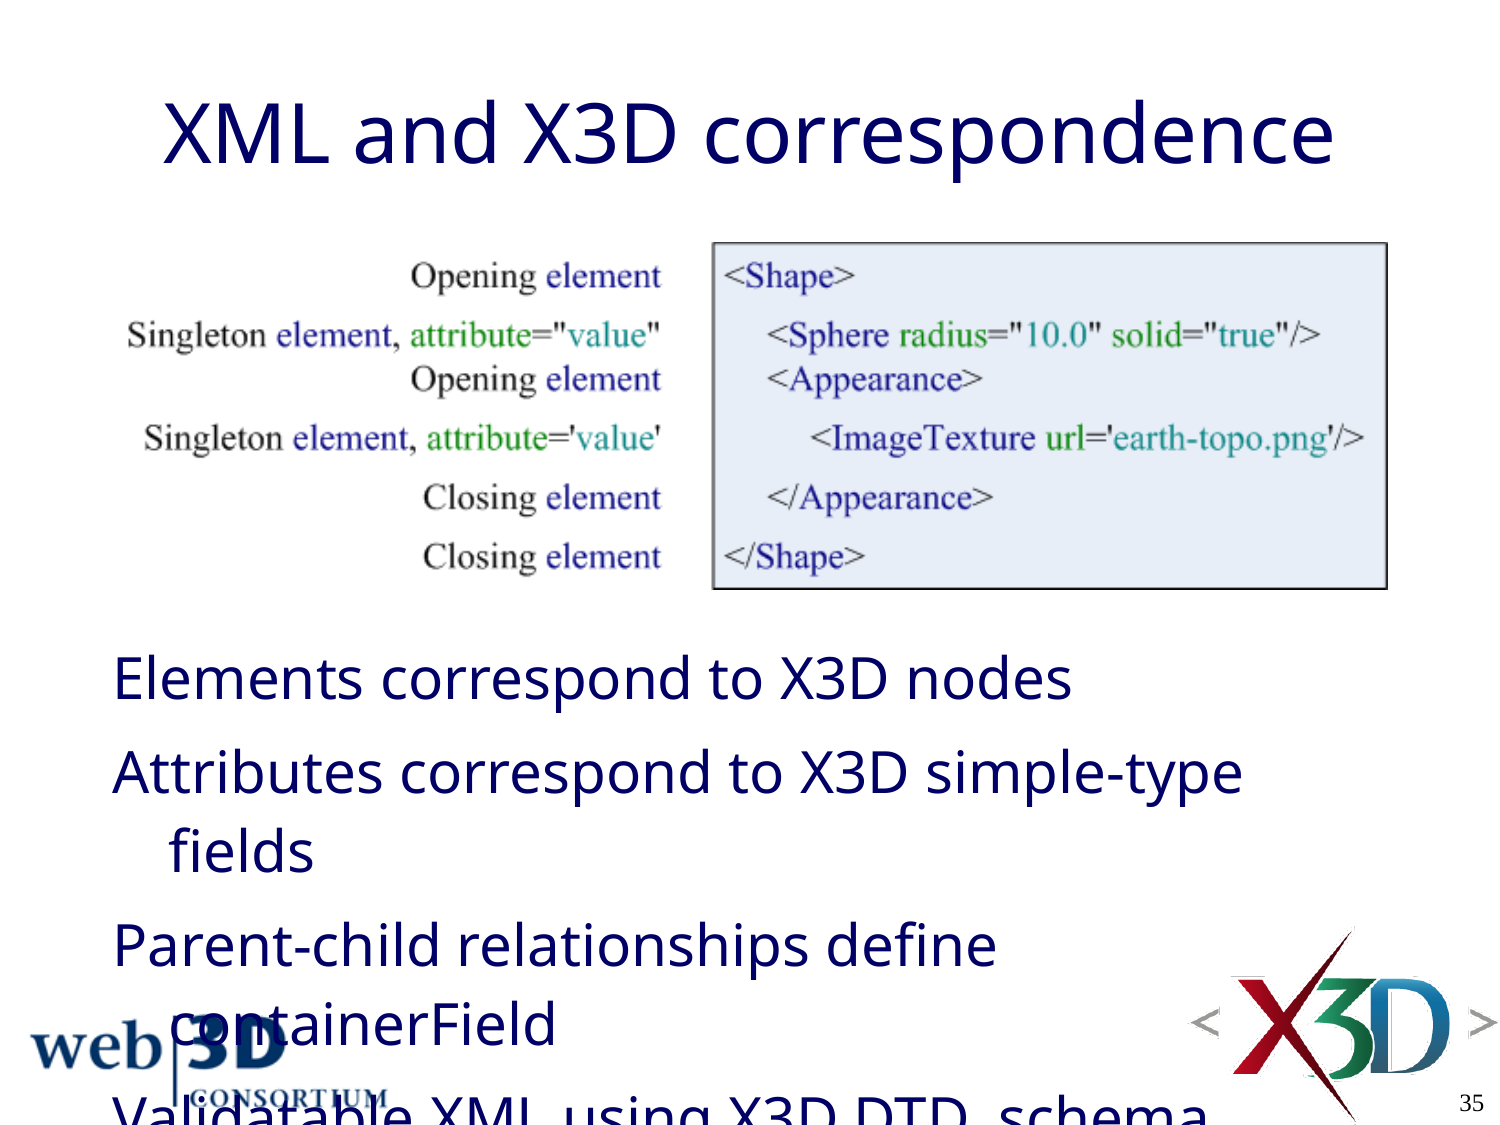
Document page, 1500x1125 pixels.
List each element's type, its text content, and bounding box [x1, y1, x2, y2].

picture [1187, 926, 1500, 1125]
picture [390, 1111, 405, 1118]
list Elements correspond to X3D nodes Attributes correspond to X3D simple-type fields Parent-child relationships define containerField Validatable XML using X3D DTD, schema [112, 637, 1388, 986]
picture [1187, 1111, 1200, 1121]
picture [12, 998, 413, 1118]
picture [218, 1111, 234, 1118]
picture [87, 242, 1388, 590]
picture [342, 1112, 358, 1118]
title XML and X3D correspondence [112, 44, 1388, 218]
